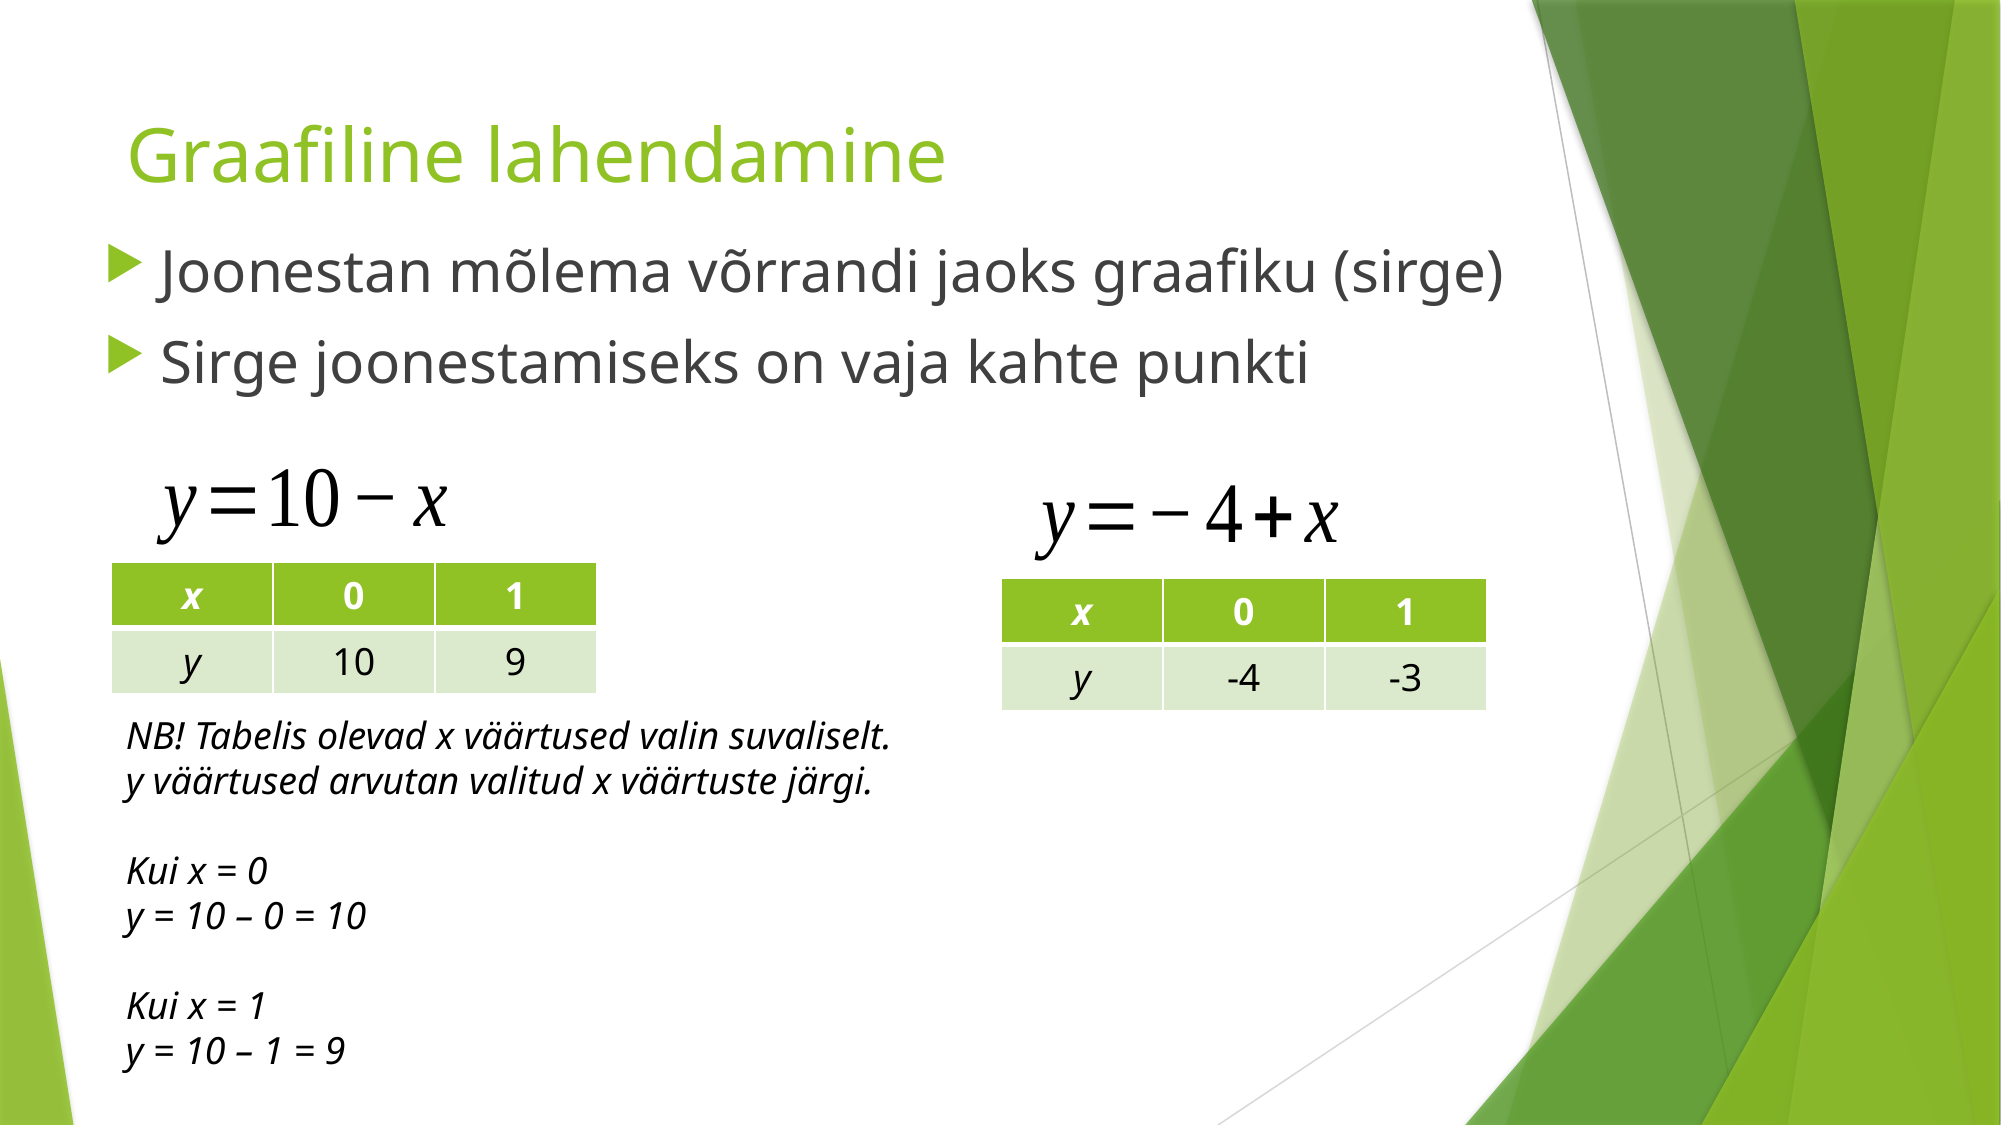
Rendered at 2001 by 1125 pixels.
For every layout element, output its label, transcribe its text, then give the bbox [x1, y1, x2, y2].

list Joonestan mõlema võrrandi jaoks graafiku (sirge) Sirge joonestamiseks on vaja kahte punkti [89, 226, 1522, 497]
chart [135, 448, 470, 545]
table_cell y [112, 631, 272, 693]
text_box NB! Tabelis olevad x väärtused valin suvaliselt. y väärtused arvutan valitud x väärtuste järgi. Kui x = 0 y = 10 – 0 = 10 Kui x = 1 y = 10 – 1 = 9 [111, 704, 1308, 1080]
table_cell 10 [274, 631, 434, 693]
table_header 1 [436, 563, 596, 625]
table_cell 9 [436, 631, 596, 693]
table_header 0 [1164, 579, 1324, 642]
table_header x [1002, 579, 1162, 642]
title Graafiline lahendamine [111, 99, 1522, 226]
table_header 0 [274, 563, 434, 625]
table_cell y [1002, 647, 1162, 704]
table_header 1 [1326, 579, 1486, 642]
chart [1013, 465, 1361, 561]
table_cell -4 [1164, 647, 1324, 710]
table_header x [112, 563, 272, 625]
table_cell -3 [1326, 647, 1486, 710]
